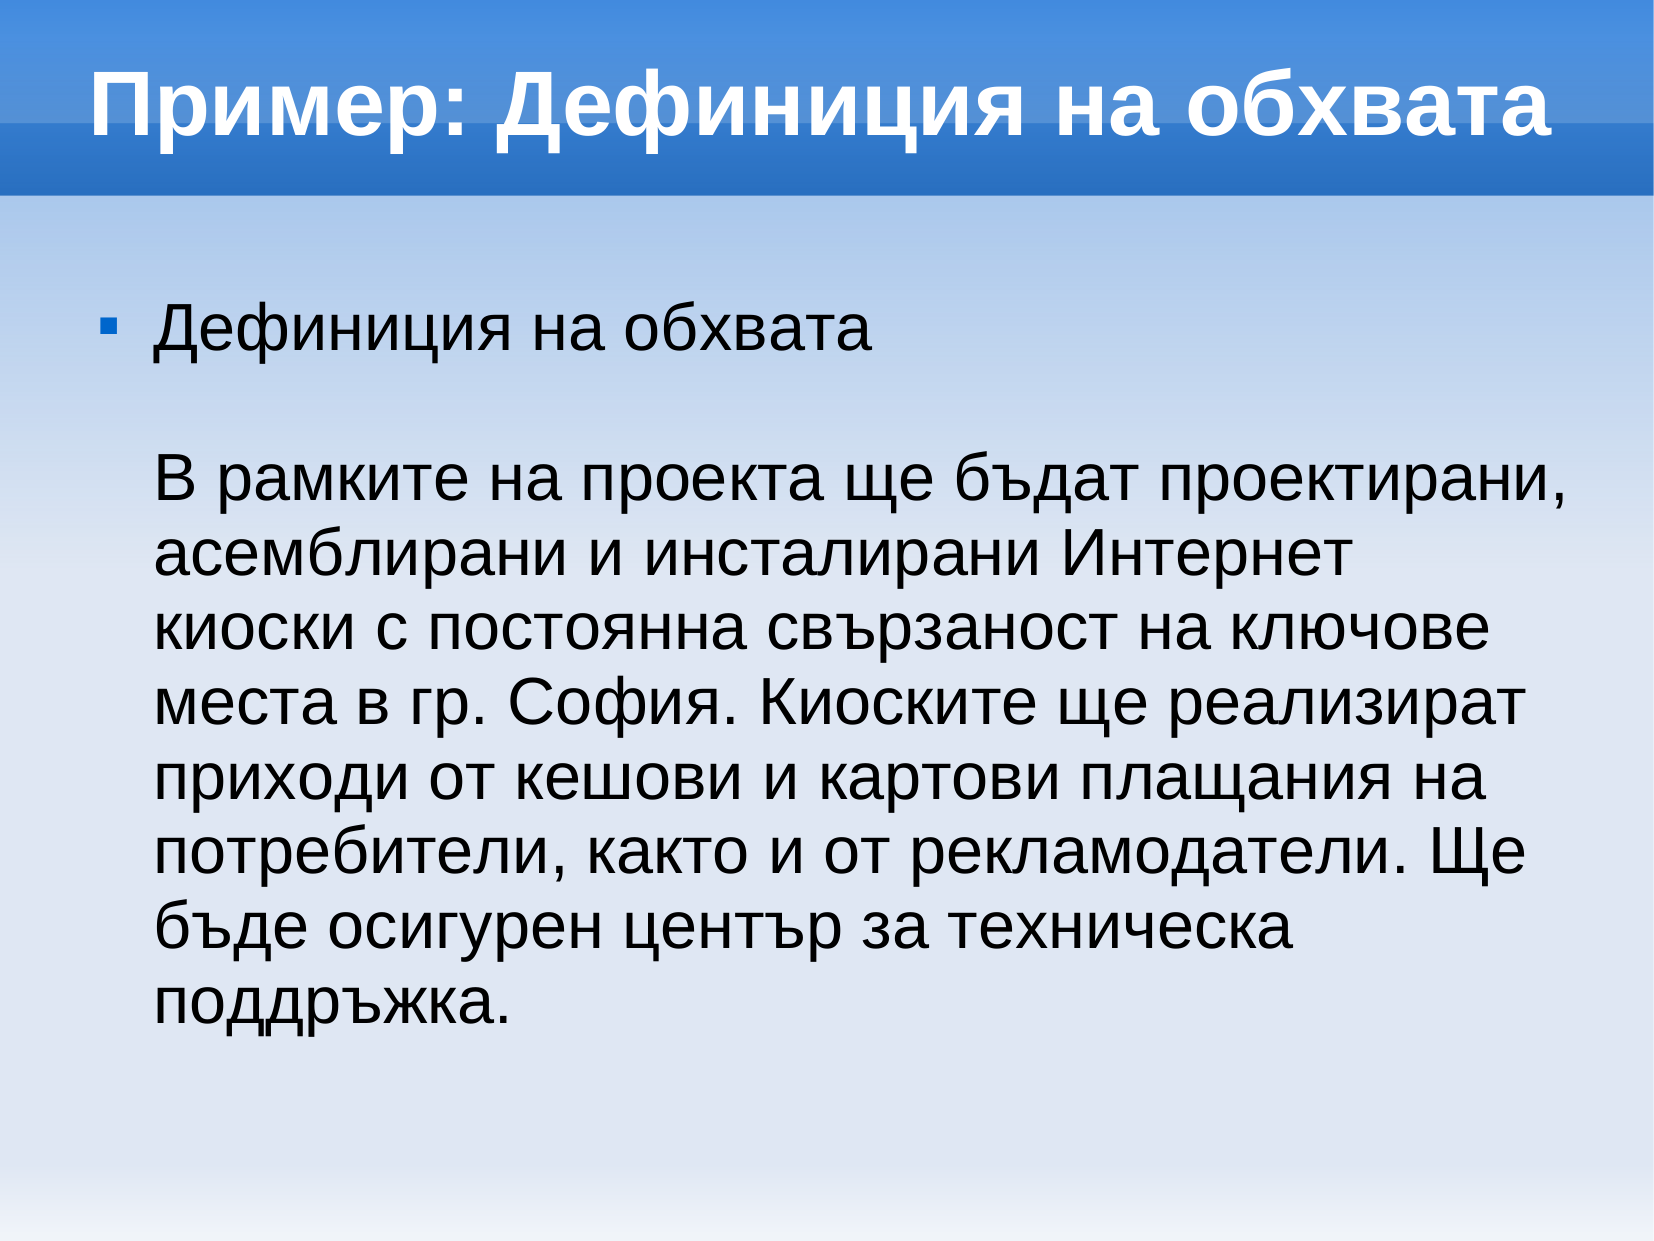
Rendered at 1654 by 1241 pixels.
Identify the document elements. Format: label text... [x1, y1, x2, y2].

picture [0, 0, 1654, 1241]
list Дефиниция на обхвата В рамките на проекта ще бъдат проектирани, асемблирани и инсталирани Интернет киоски с постоянна свързаност на ключове места в гр. София. Киоските ще реализират приходи от кешови и картови плащания на потребители, както и от рекламодатели. Ще бъде осигурен център за техническа поддръжка. [82, 290, 1571, 1109]
title Пример: Дефиниция на обхвата [76, 0, 1565, 208]
